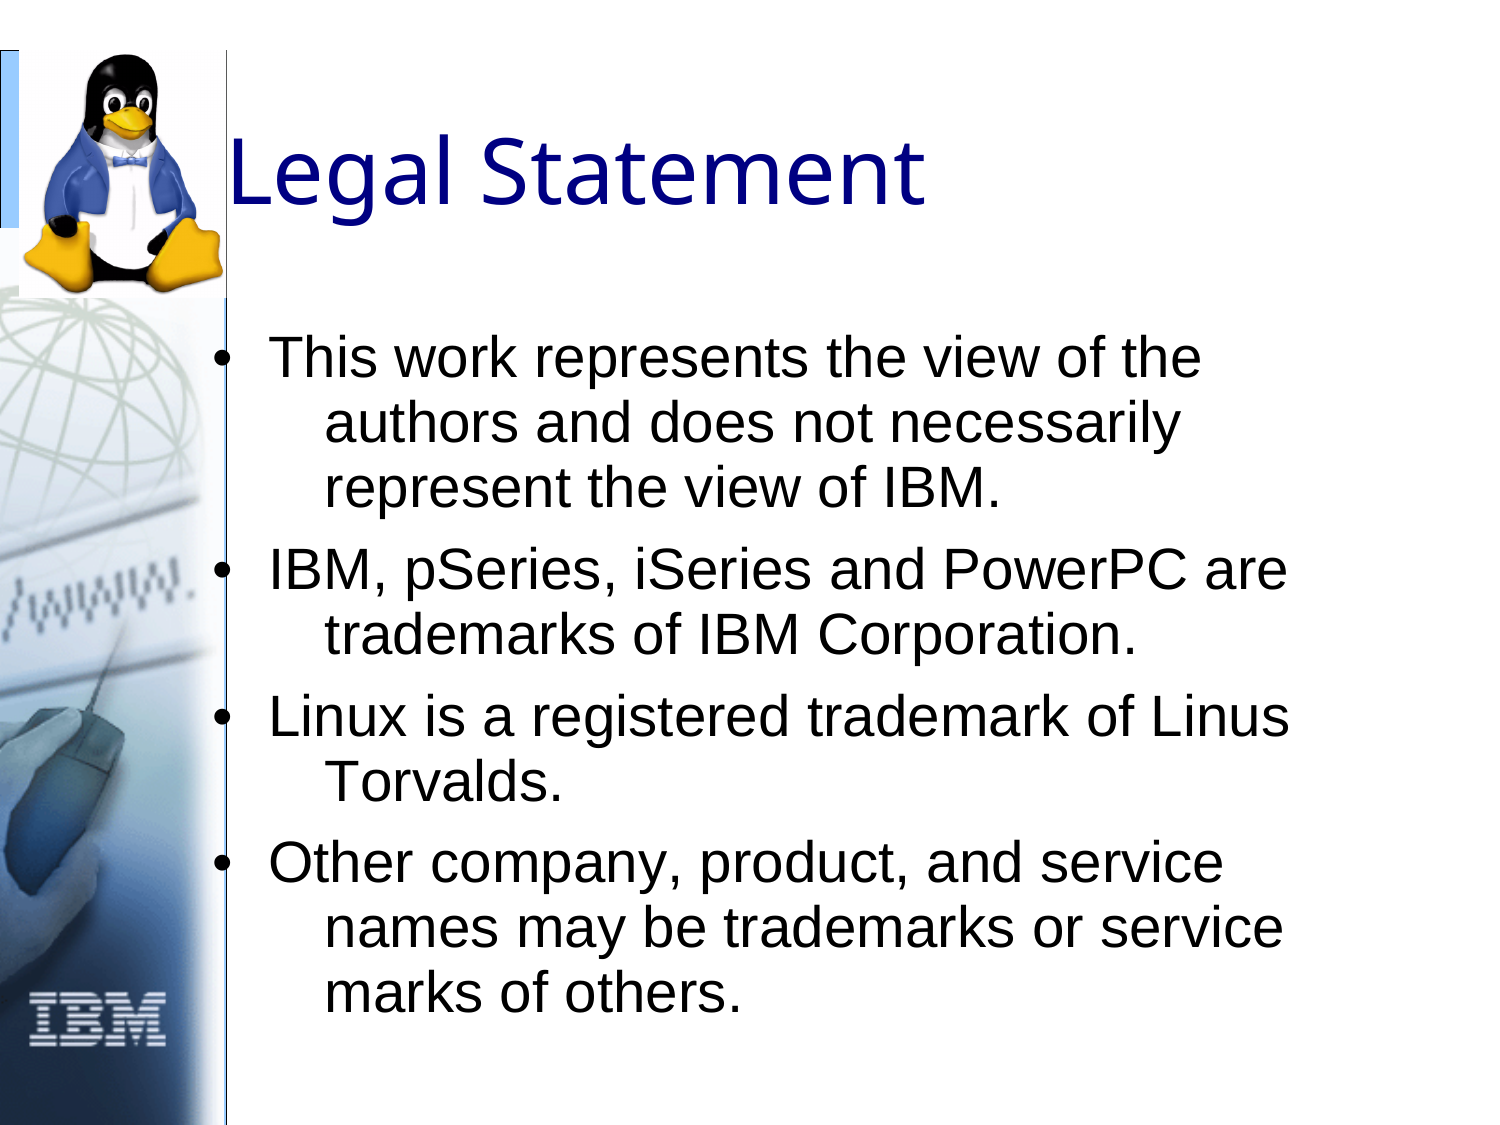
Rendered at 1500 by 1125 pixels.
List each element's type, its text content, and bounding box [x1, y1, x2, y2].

list This work represents the view of the authors and does not necessarily represent the view of IBM. IBM, pSeries, iSeries and PowerPC are trademarks of IBM Corporation. Linux is a registered trademark of Linus Torvalds. Other company, product, and service names may be trademarks or service marks of others. [212, 324, 1388, 1026]
title Legal Statement [224, 107, 1388, 231]
